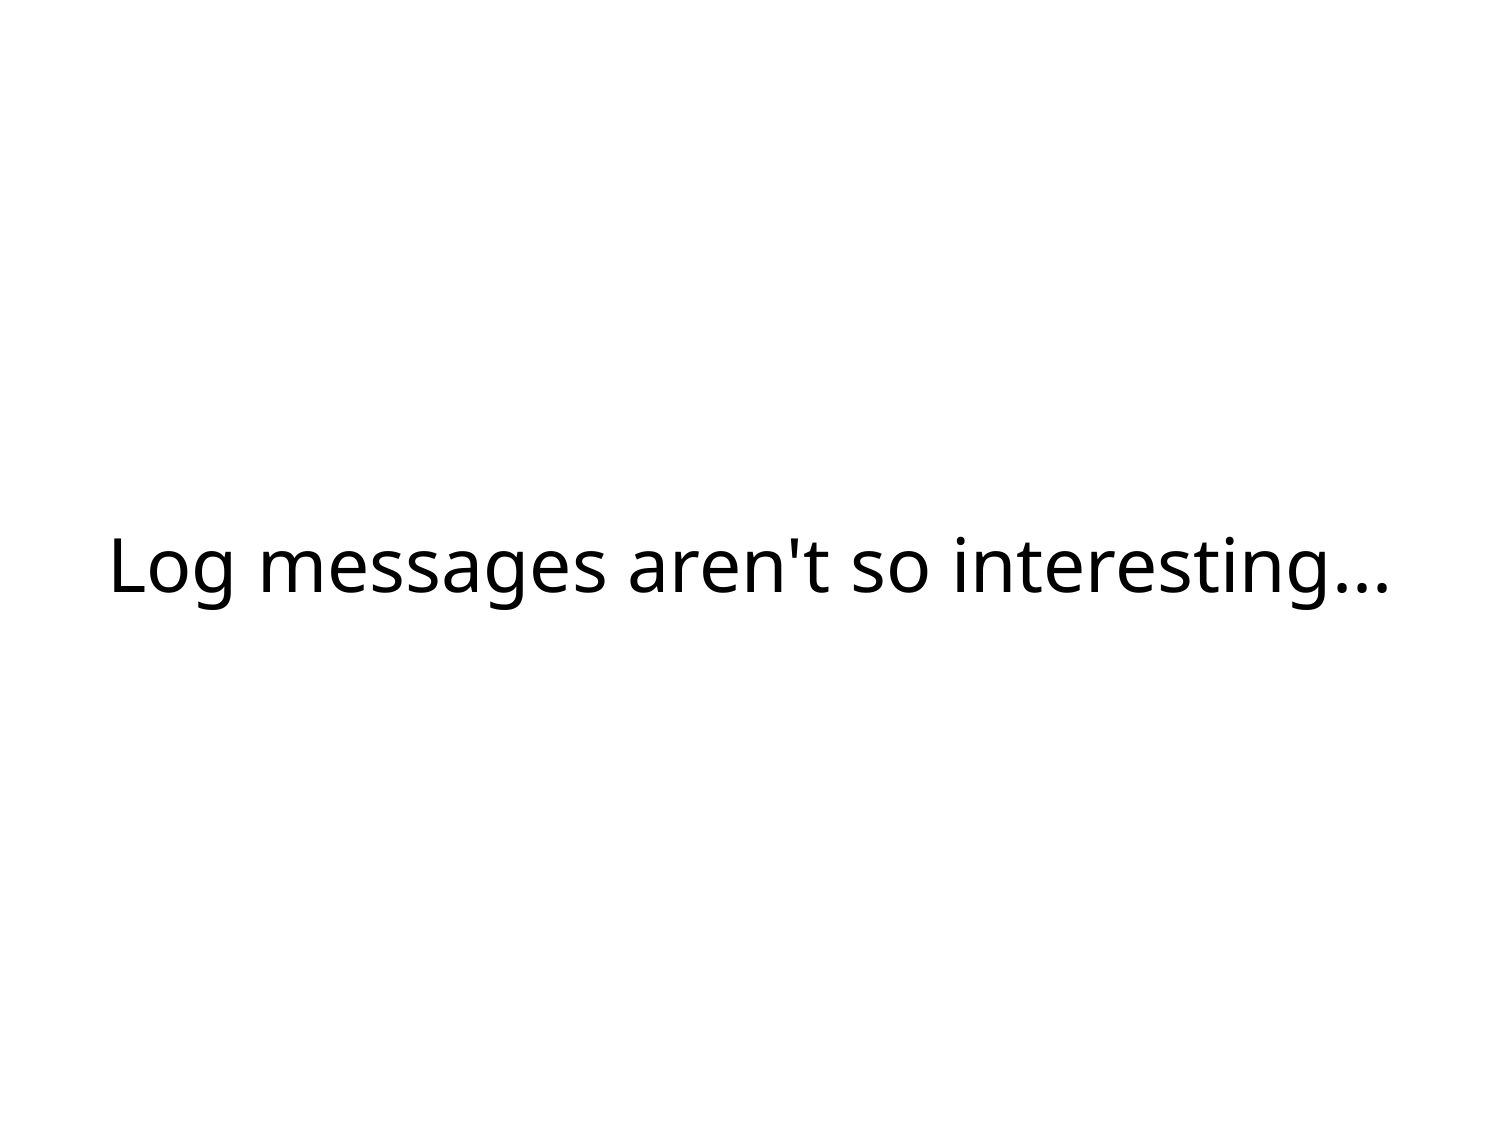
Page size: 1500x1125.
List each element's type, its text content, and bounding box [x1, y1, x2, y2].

title Log messages aren't so interesting... [51, 470, 1449, 655]
